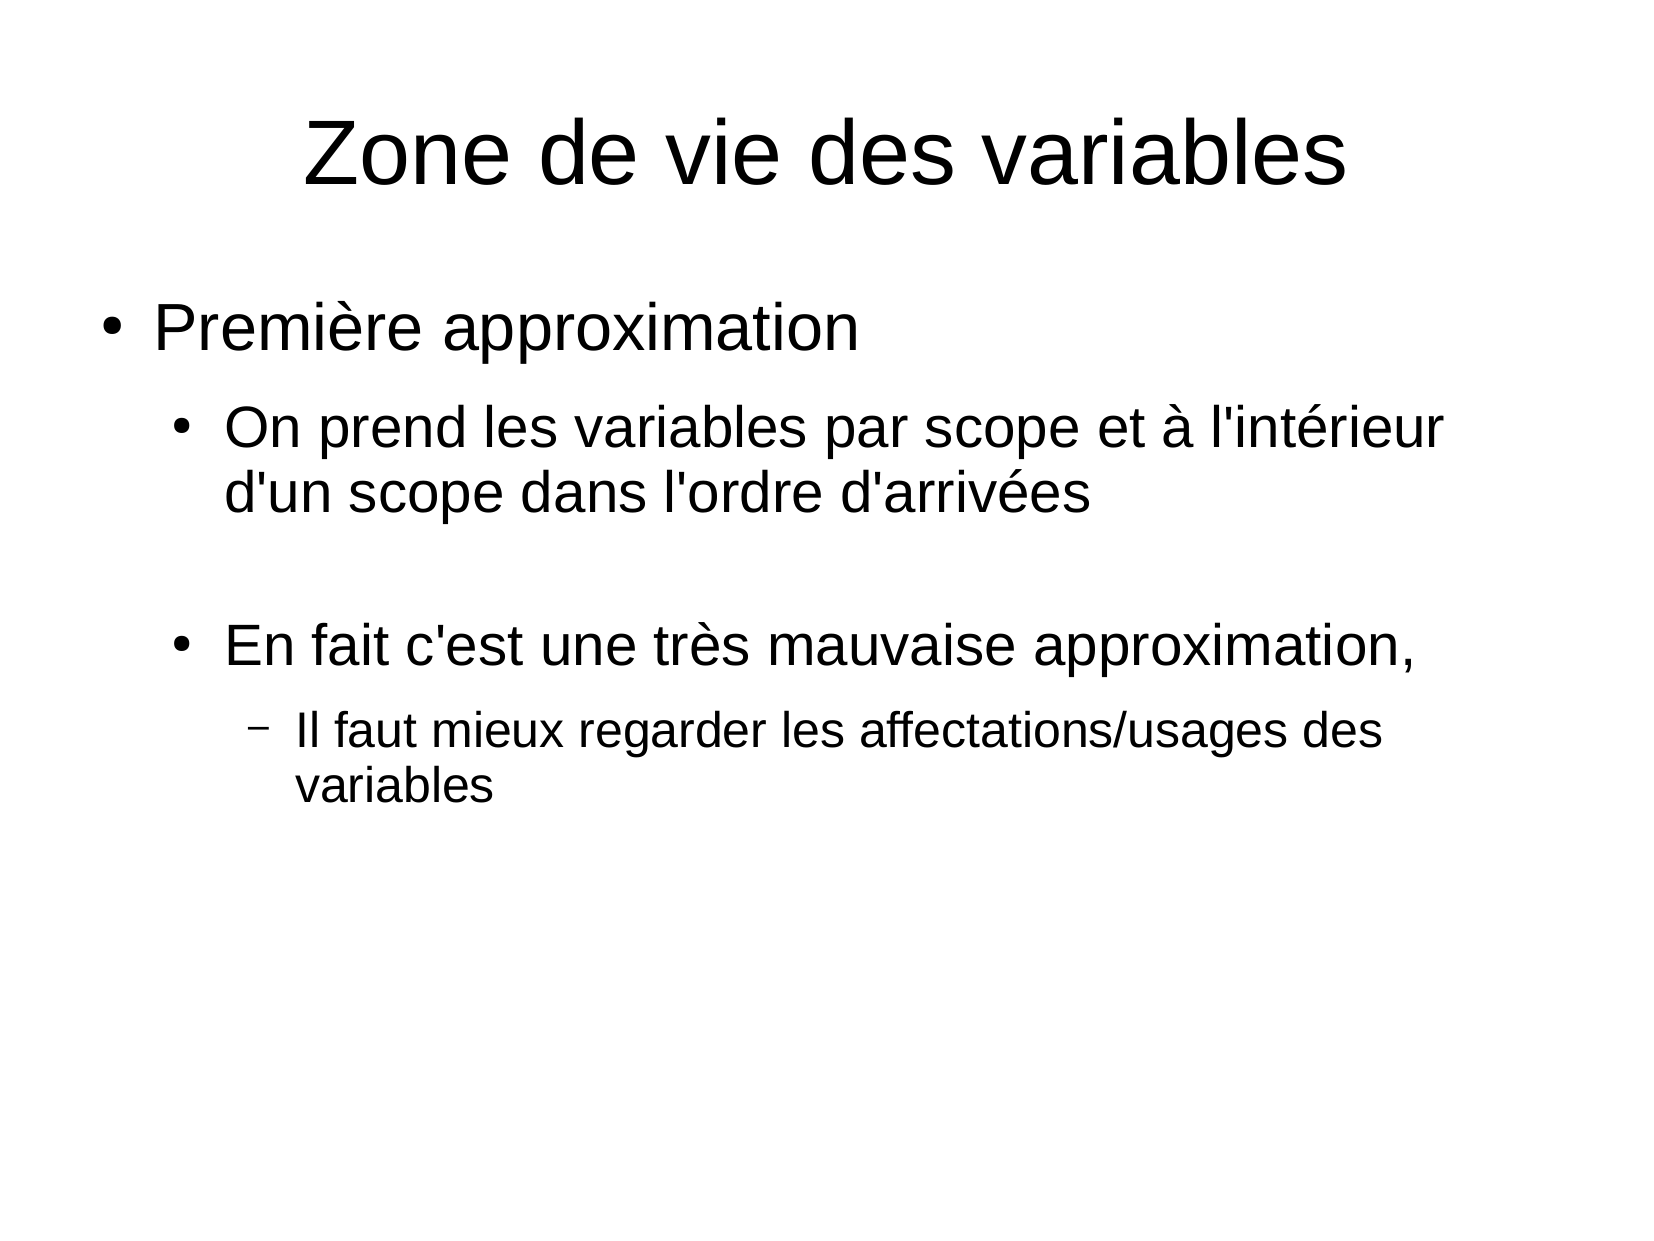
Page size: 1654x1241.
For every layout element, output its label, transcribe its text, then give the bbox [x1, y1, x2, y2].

list Première approximation On prend les variables par scope et à l'intérieur d'un scope dans l'ordre d'arrivées En fait c'est une très mauvaise approximation, Il faut mieux regarder les affectations/usages des variables [82, 290, 1571, 1094]
title Zone de vie des variables [82, 56, 1571, 250]
